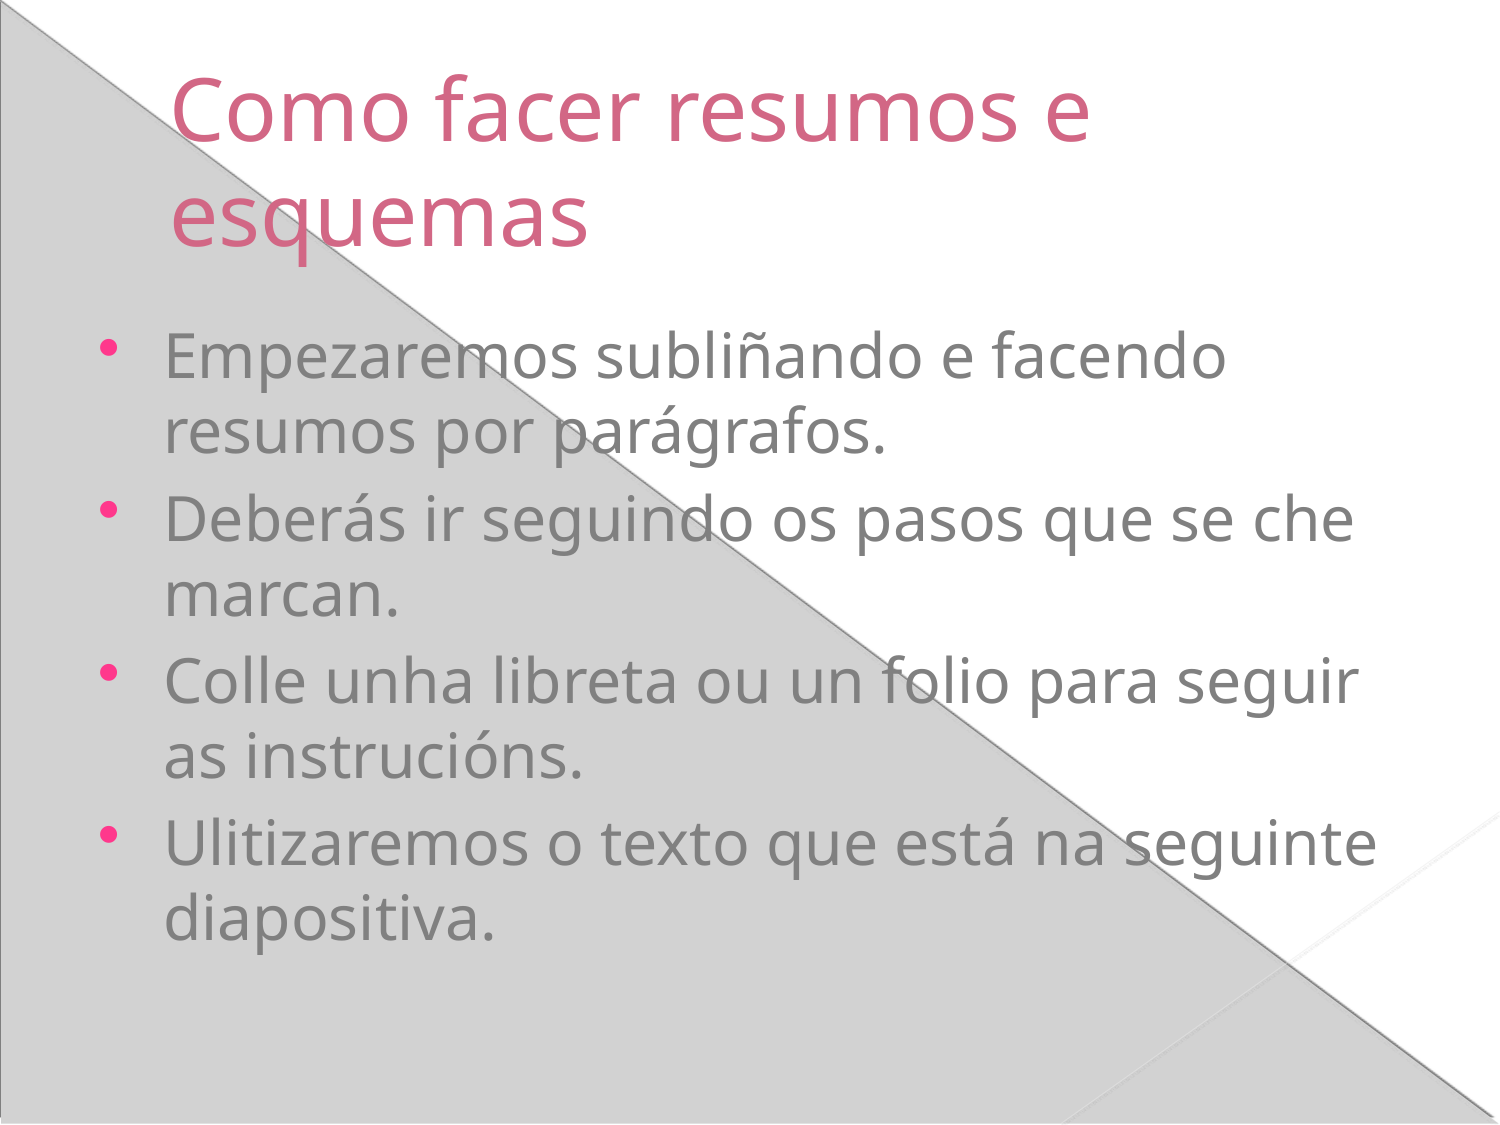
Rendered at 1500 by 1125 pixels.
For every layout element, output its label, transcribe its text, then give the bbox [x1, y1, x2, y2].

text_box Empezaremos subliñando e facendo resumos por parágrafos. Deberás ir seguindo os pasos que se che marcan. Colle unha libreta ou un folio para seguir as instrucións. Ulitizaremos o texto que está na seguinte diapositiva. [74, 308, 1425, 1059]
text_box Como facer resumos e esquemas [74, 43, 1425, 274]
